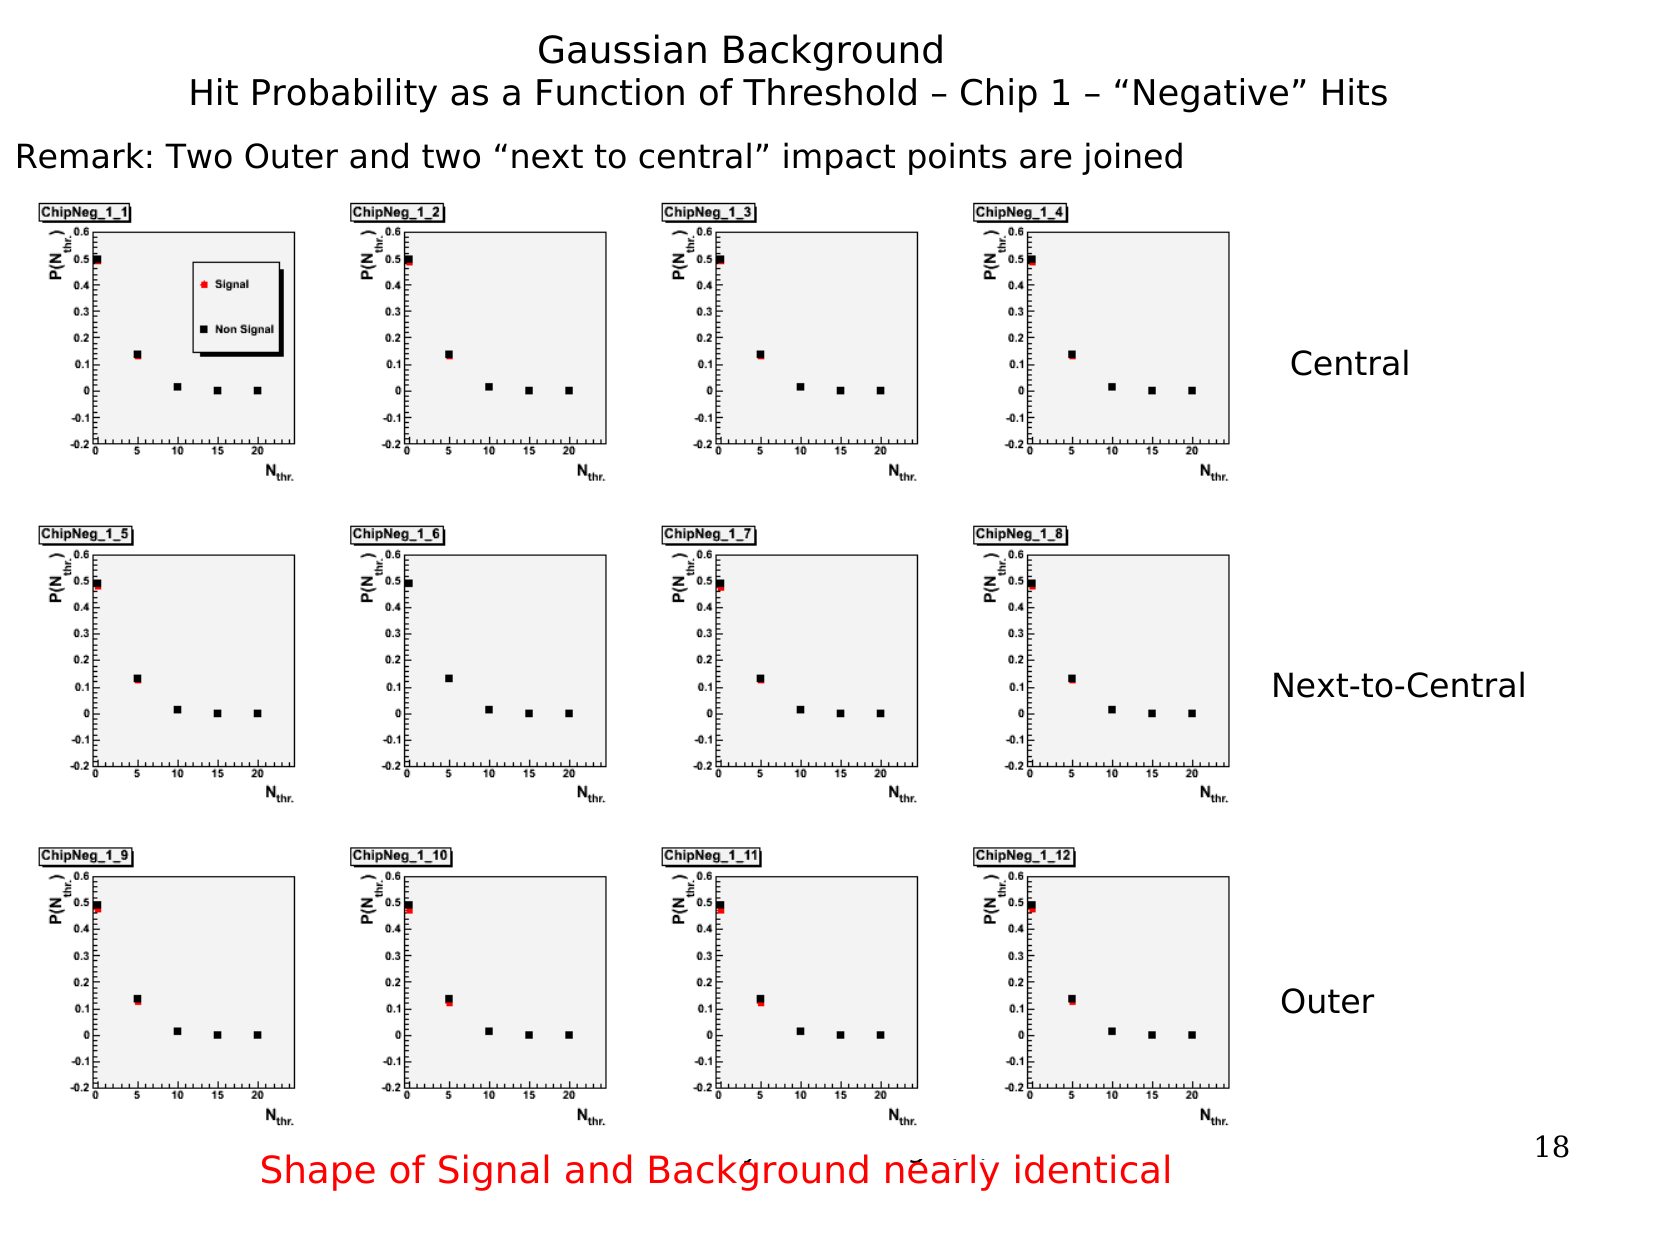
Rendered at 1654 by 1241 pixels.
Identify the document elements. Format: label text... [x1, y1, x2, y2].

text_box Shape of Signal and Background nearly identical [244, 1141, 1169, 1201]
picture [25, 193, 1271, 1159]
text_box Central [1275, 337, 1424, 391]
text_box Gaussian Background Hit Probability as a Function of Threshold – Chip 1 – “Negative” Hits [173, 21, 1408, 121]
text_box Next-to-Central [1256, 659, 1538, 713]
text_box Outer [1265, 975, 1388, 1029]
text_box Remark: Two Outer and two “next to central” impact points are joined [0, 130, 1179, 184]
